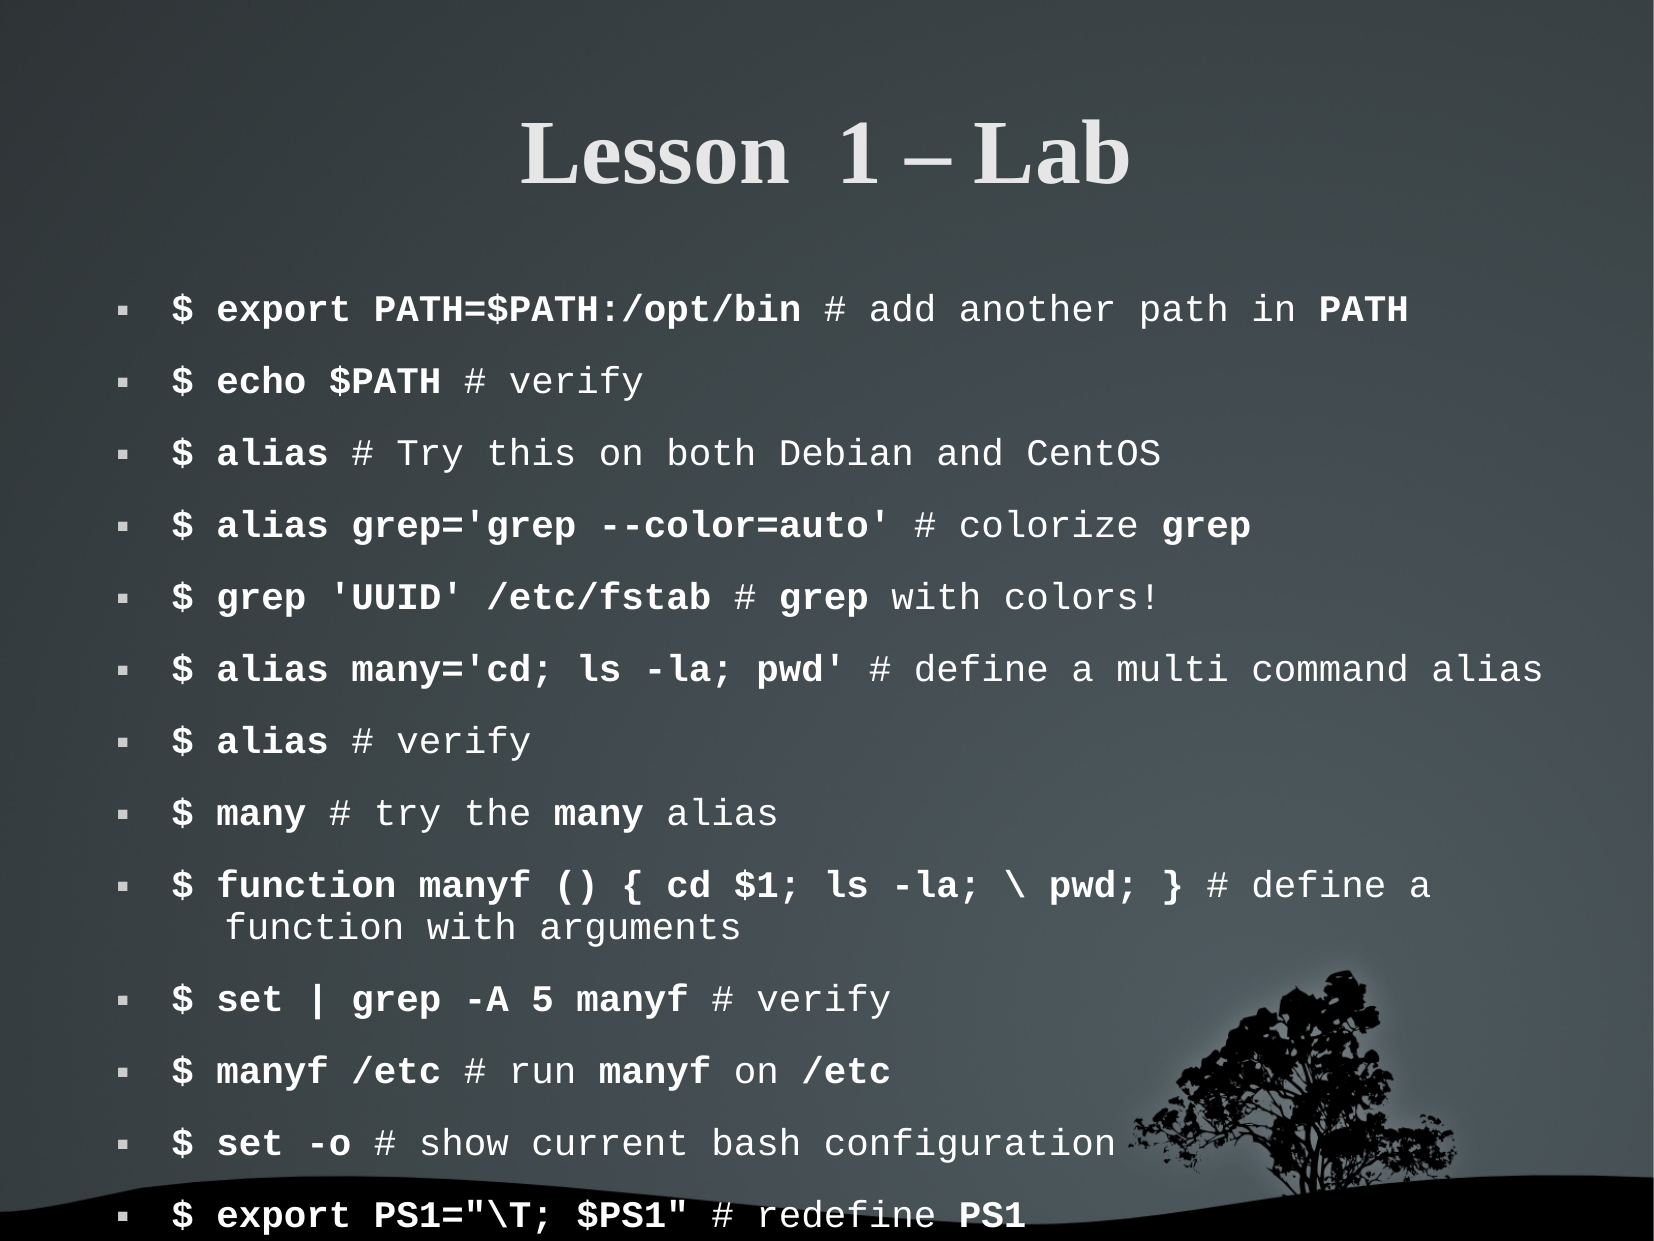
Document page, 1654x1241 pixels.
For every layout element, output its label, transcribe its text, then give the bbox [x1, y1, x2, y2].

list $ export PATH=$PATH:/opt/bin # add another path in PATH $ echo $PATH # verify $ alias # Try this on both Debian and CentOS $ alias grep='grep --color=auto' # colorize grep $ grep 'UUID' /etc/fstab # grep with colors! $ alias many='cd; ls -la; pwd' # define a multi command alias $ alias # verify $ many # try the many alias $ function manyf () { cd $1; ls -la; \ pwd; } # define a function with arguments $ set | grep -A 5 manyf # verify $ manyf /etc # run manyf on /etc $ set -o # show current bash configuration $ export PS1="\T; $PS1" # redefine PS1 $ unset PS1 # you are not going to like this! [82, 290, 1571, 1145]
title Lesson 1 – Lab [82, 49, 1571, 257]
picture [0, 0, 1654, 1241]
